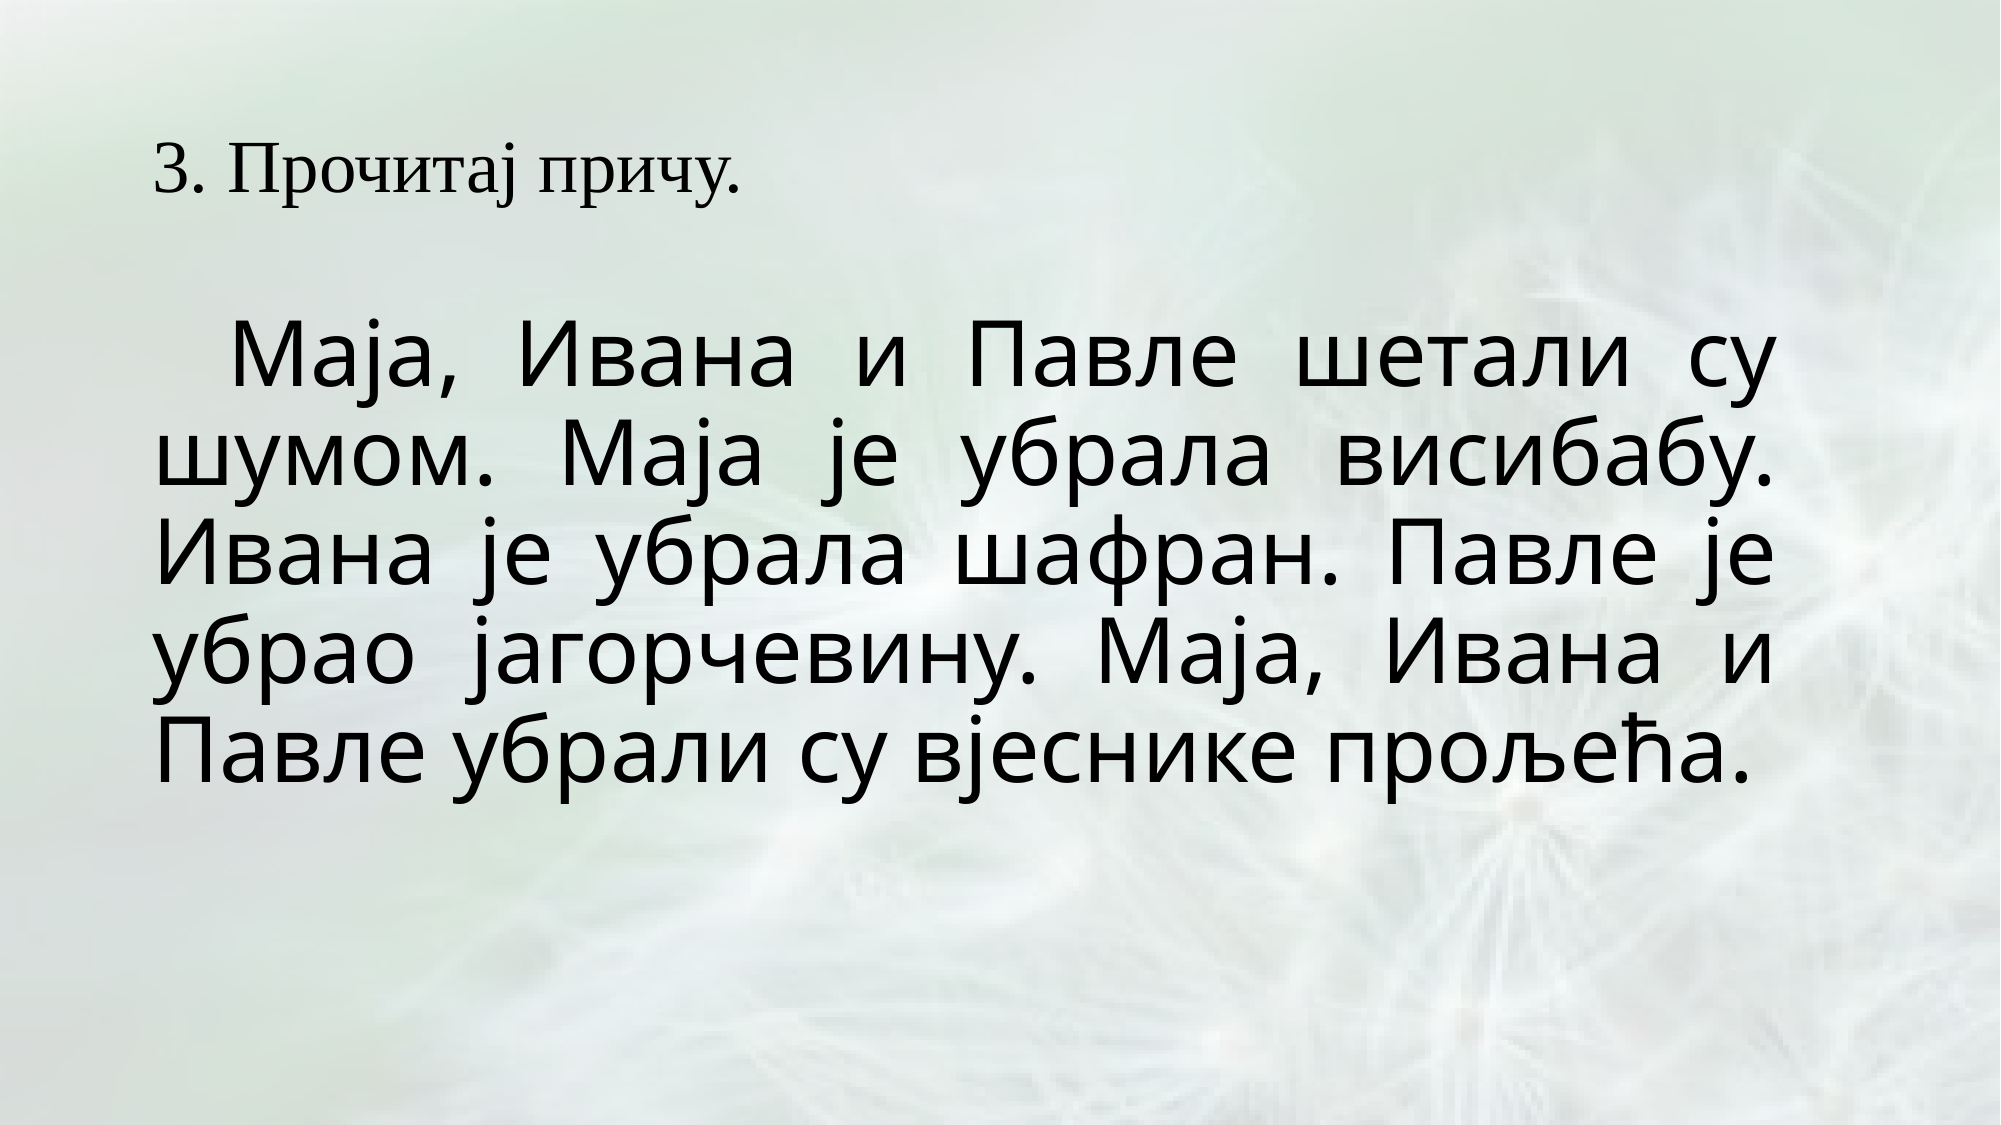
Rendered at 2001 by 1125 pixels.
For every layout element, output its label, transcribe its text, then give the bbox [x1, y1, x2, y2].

list Маја, Ивана и Павле шетали су шумом. Маја је убрала висибабу. Ивана је убрала шафран. Павле је убрао јагорчевину. Maja, Ивана и Павле убрали су вјеснике прољећа. [137, 299, 1863, 1014]
title 3. Прочитај причу. [137, 59, 1863, 278]
